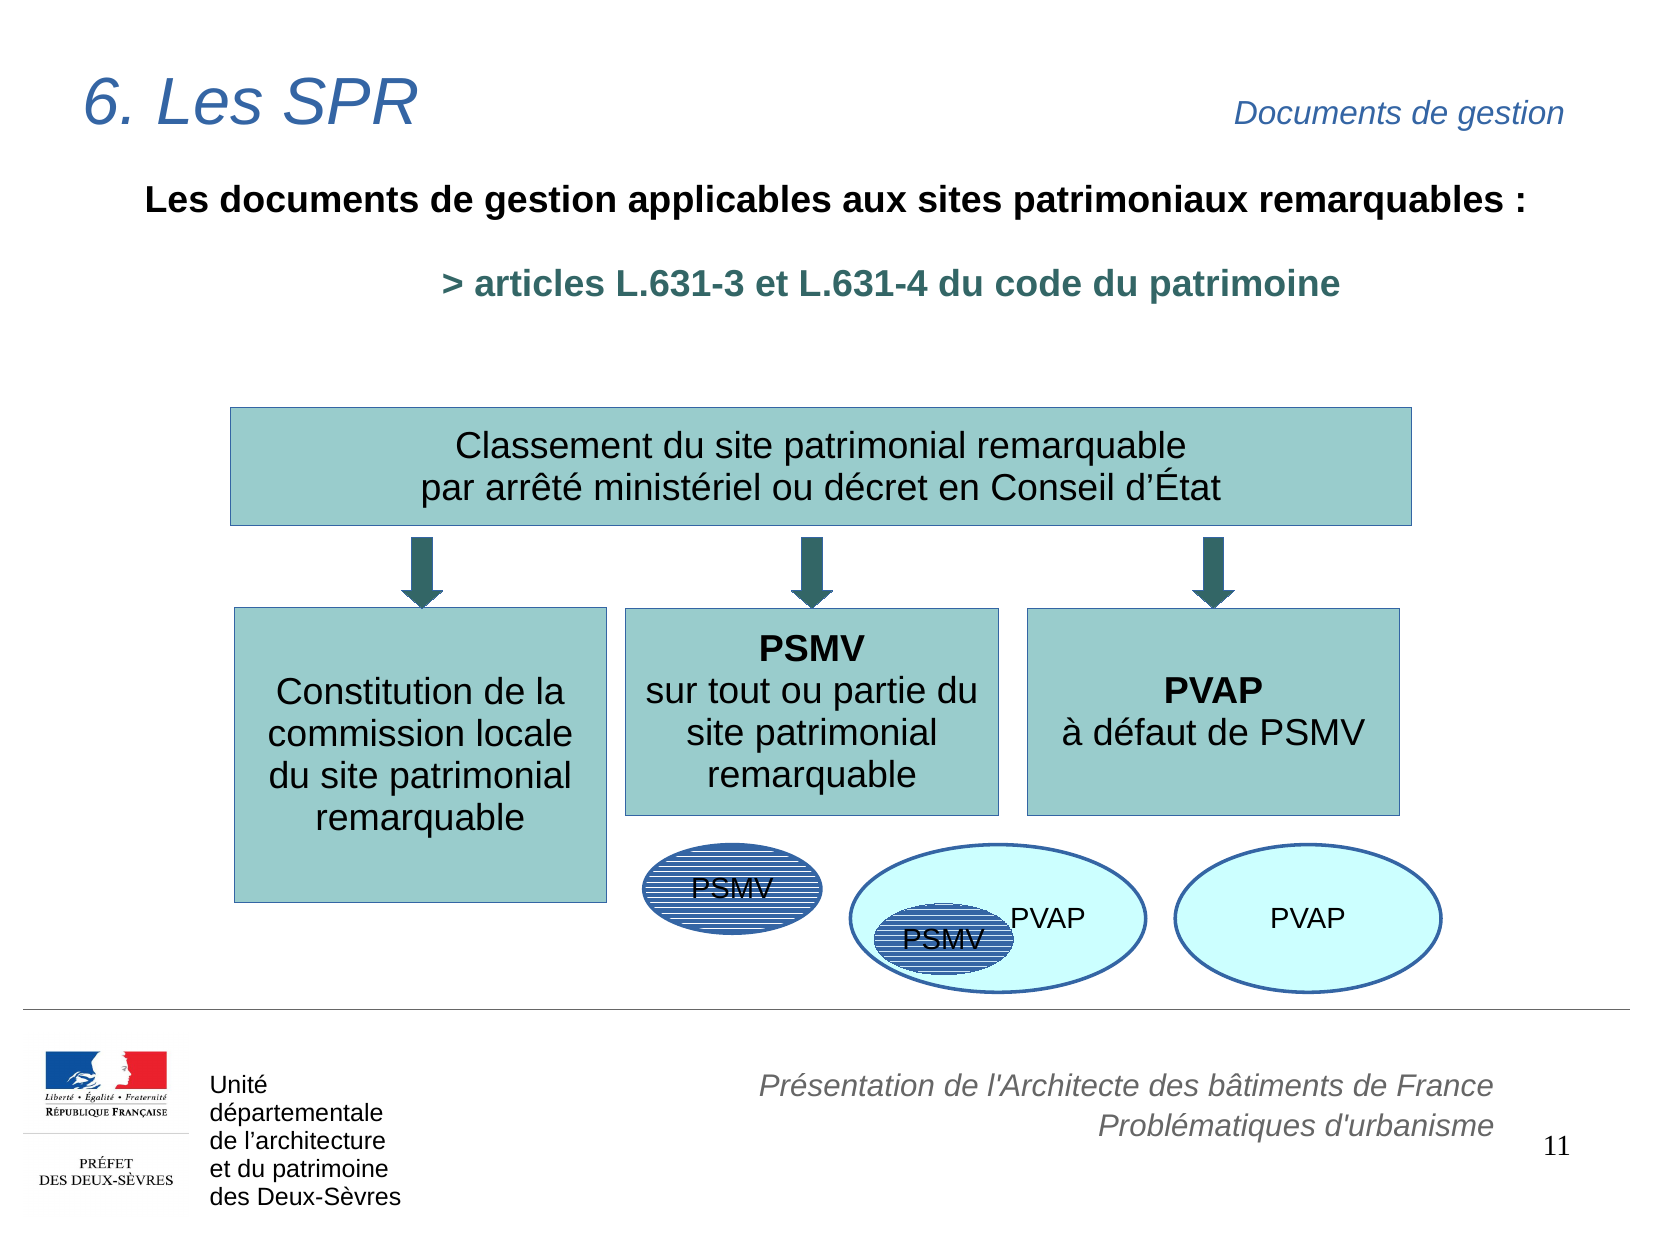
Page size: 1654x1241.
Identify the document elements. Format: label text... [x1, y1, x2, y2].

text_box PSMV sur tout ou partie du site patrimonial remarquable [625, 608, 999, 816]
title 6. Les SPR Documents de gestion [82, 49, 1571, 154]
picture [23, 1032, 189, 1217]
text_box PVAP à défaut de PSMV [1027, 608, 1400, 816]
text_box PSMV [874, 903, 1014, 975]
text_box PVAP [850, 844, 1146, 993]
text_box [791, 537, 833, 609]
text_box Présentation de l'Architecte des bâtiments de France Problématiques d'urbanisme [744, 1055, 1539, 1218]
text_box PVAP [1175, 844, 1442, 993]
text_box Unité départementale de l’architecture et du patrimoine des Deux-Sèvres [194, 1063, 632, 1218]
text_box Classement du site patrimonial remarquable par arrêté ministériel ou décret en Conseil d’État [230, 407, 1412, 526]
text_box PSMV [643, 844, 821, 934]
text_box [1192, 537, 1235, 609]
text_box [401, 537, 443, 609]
text_box Constitution de la commission locale du site patrimonial remarquable [234, 607, 607, 903]
text_box Les documents de gestion applicables aux sites patrimoniaux remarquables : > articles L.631-3 et L.631-4 du code du patrimoine [129, 171, 1619, 697]
